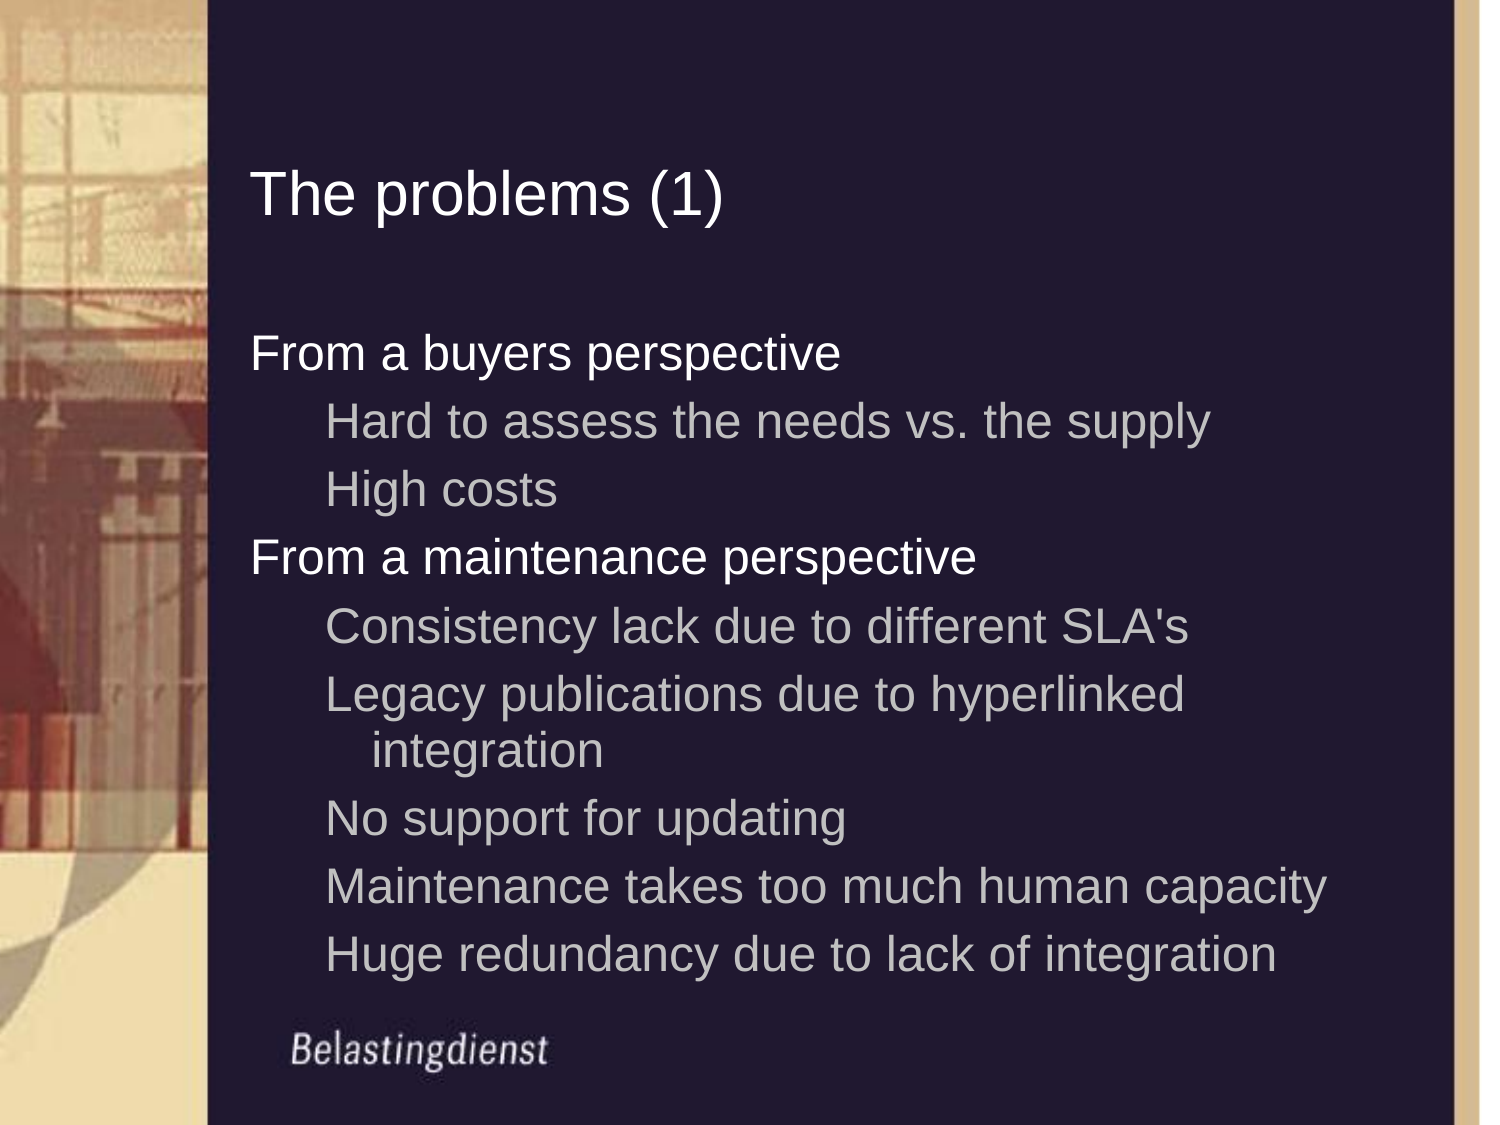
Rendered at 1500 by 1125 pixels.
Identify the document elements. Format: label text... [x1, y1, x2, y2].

title The problems (1) [249, 99, 1387, 288]
list From a buyers perspective Hard to assess the needs vs. the supply High costs From a maintenance perspective Consistency lack due to different SLA's Legacy publications due to hyperlinked integration No support for updating Maintenance takes too much human capacity Huge redundancy due to lack of integration [249, 324, 1387, 1000]
picture [0, 0, 1500, 1125]
